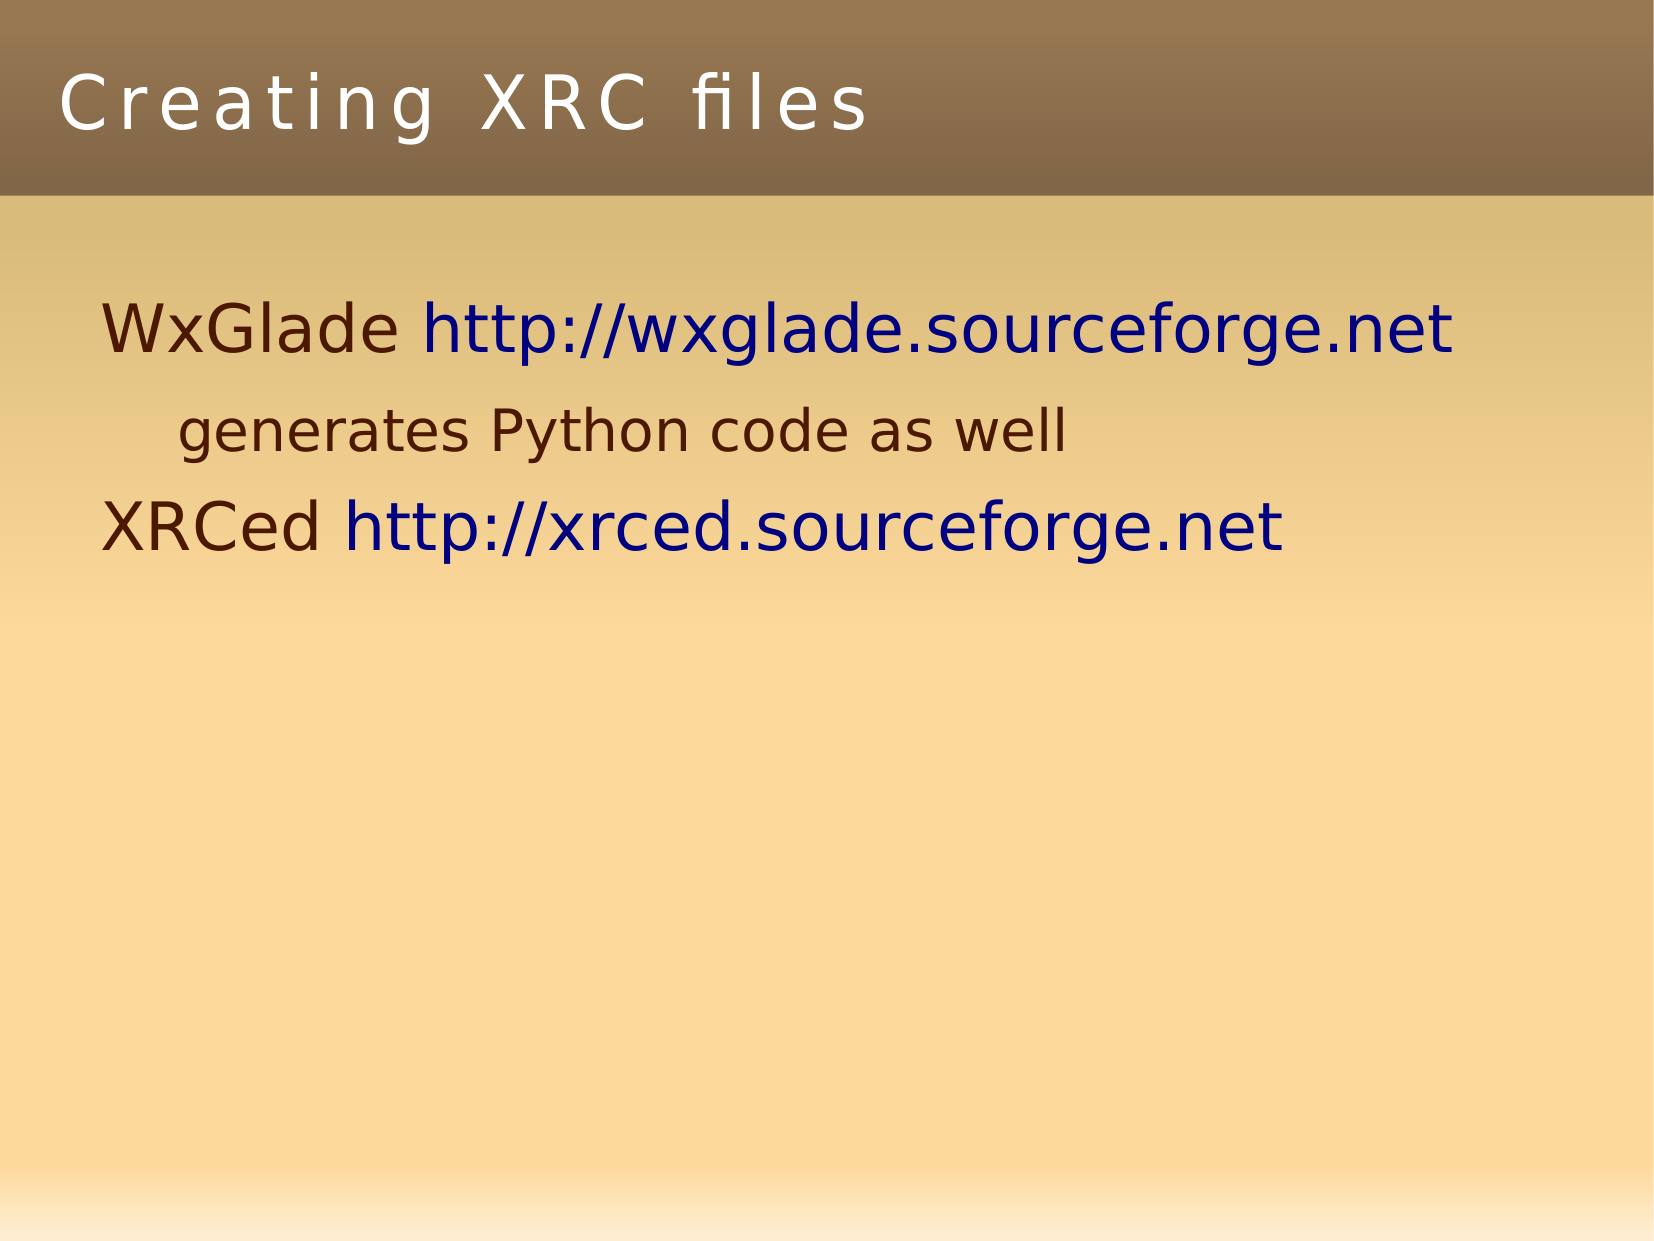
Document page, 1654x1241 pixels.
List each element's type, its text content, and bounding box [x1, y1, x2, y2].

title Creating XRC files [59, 29, 1595, 178]
list WxGlade http://wxglade.sourceforge.net generates Python code as well XRCed http://xrced.sourceforge.net [82, 290, 1571, 1109]
picture [0, 0, 1654, 1241]
